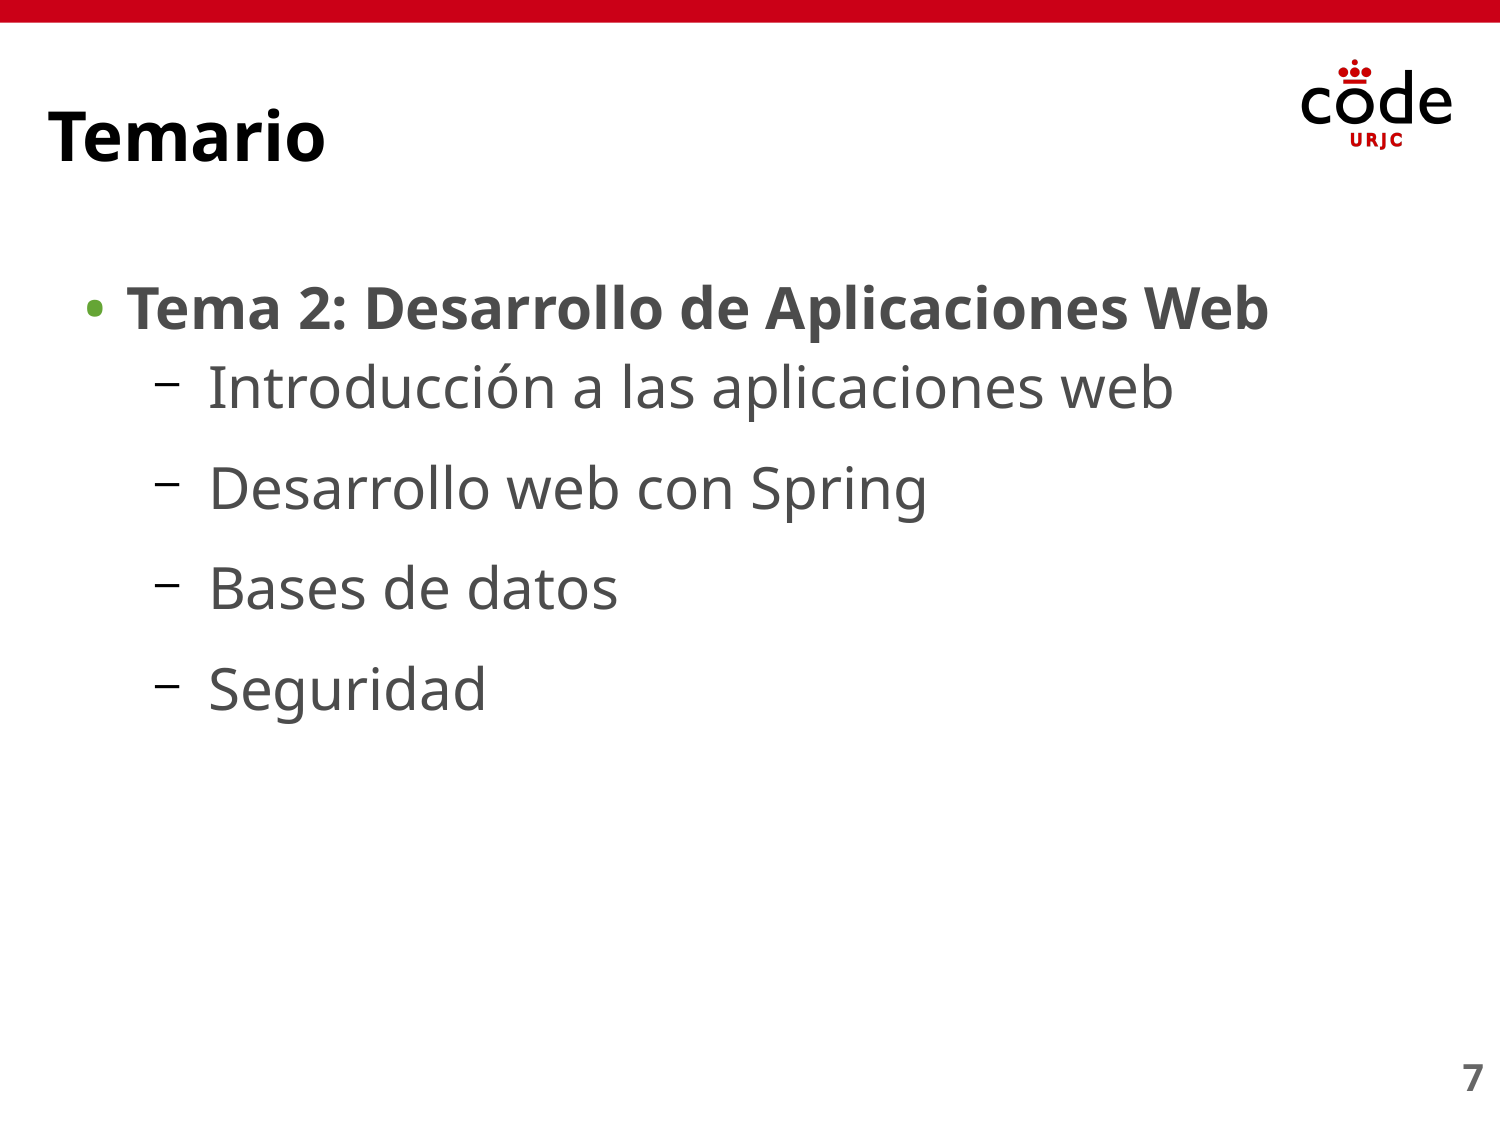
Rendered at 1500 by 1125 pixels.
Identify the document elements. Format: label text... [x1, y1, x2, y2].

picture [1284, 50, 1468, 161]
title Temario [32, 79, 1383, 189]
list Tema 2: Desarrollo de Aplicaciones Web Introducción a las aplicaciones web Desarrollo web con Spring Bases de datos Seguridad [51, 259, 1436, 1013]
